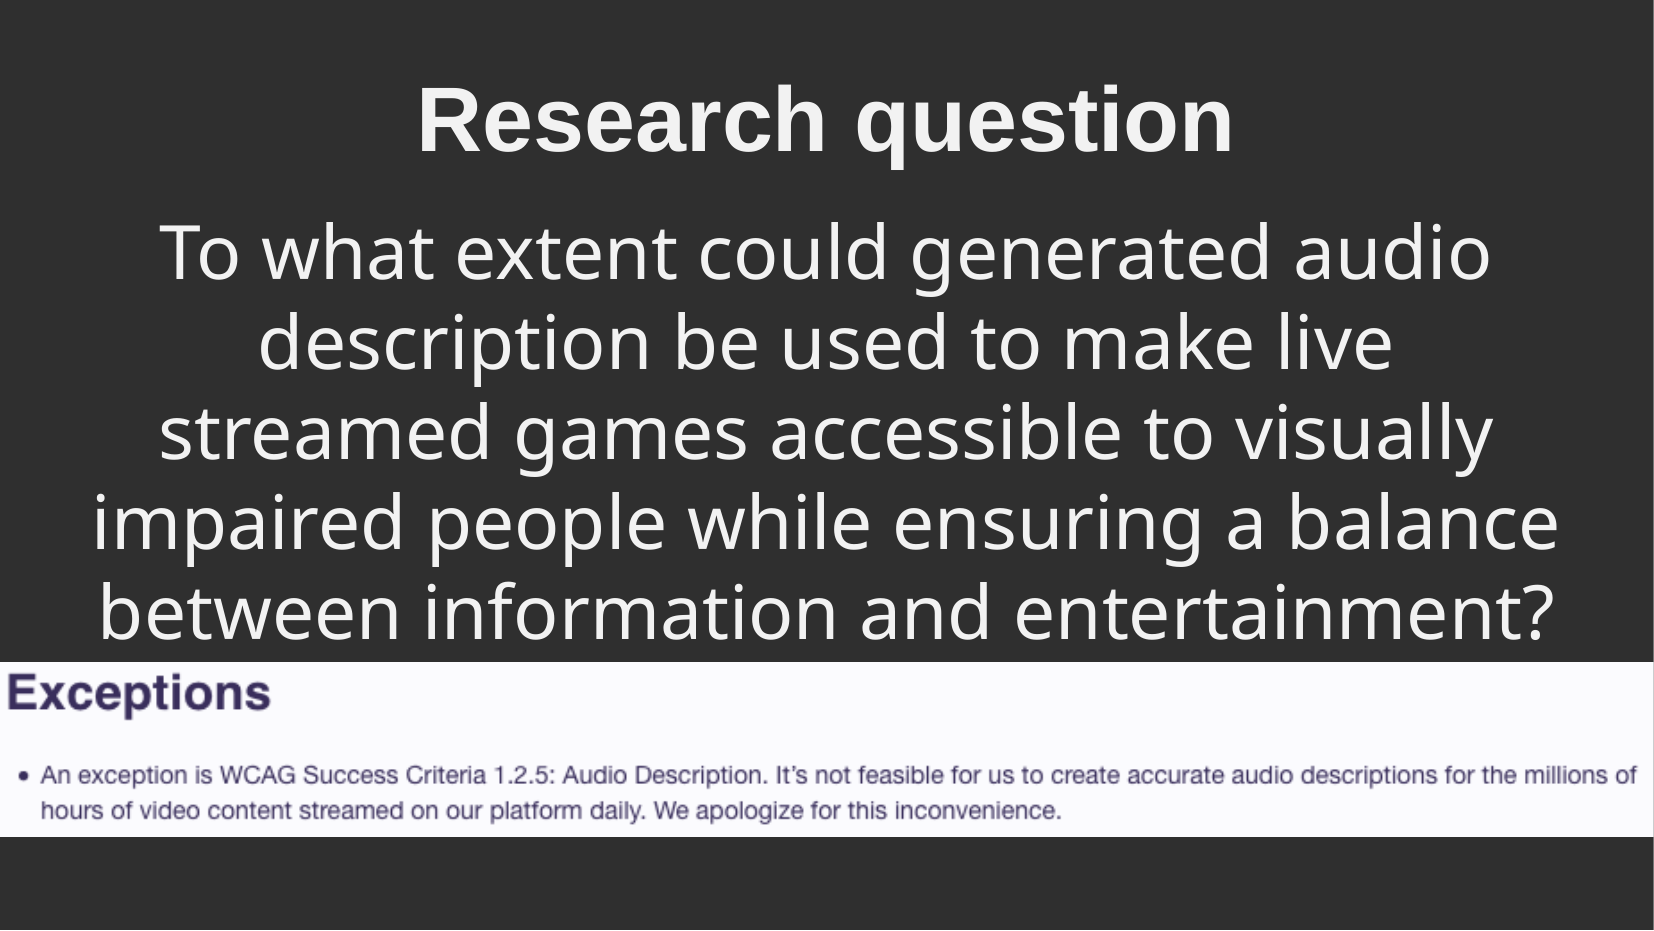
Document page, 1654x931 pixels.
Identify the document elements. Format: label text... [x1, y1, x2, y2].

picture [0, 662, 1654, 838]
title Research question [82, 37, 1571, 193]
subtitle To what extent could generated audio description be used to make live streamed games accessible to visually impaired people while ensuring a balance between information and entertainment? [82, 204, 1571, 662]
